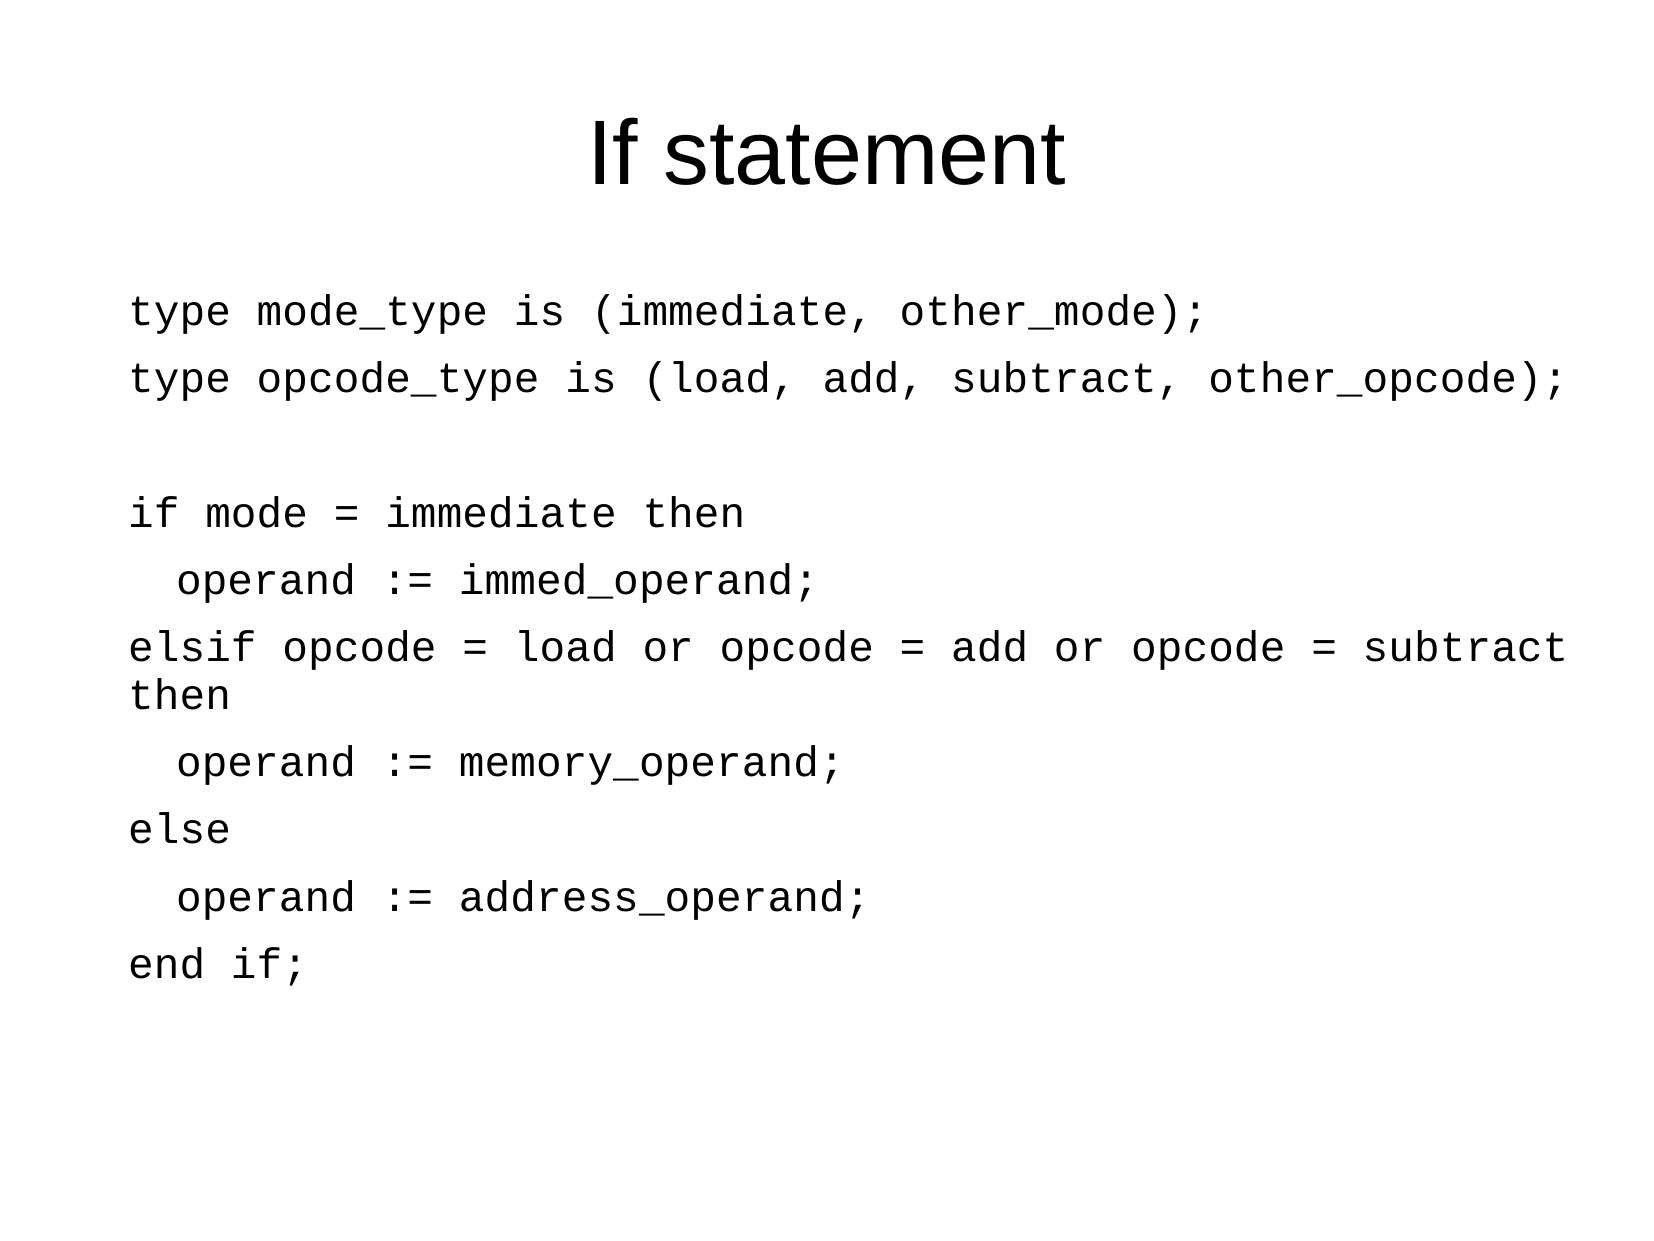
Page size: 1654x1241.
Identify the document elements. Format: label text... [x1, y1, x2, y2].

list type mode_type is (immediate, other_mode); type opcode_type is (load, add, subtract, other_opcode); if mode = immediate then operand := immed_operand; elsif opcode = load or opcode = add or opcode = subtract then operand := memory_operand; else operand := address_operand; end if; [82, 290, 1571, 1010]
title If statement [82, 49, 1571, 257]
